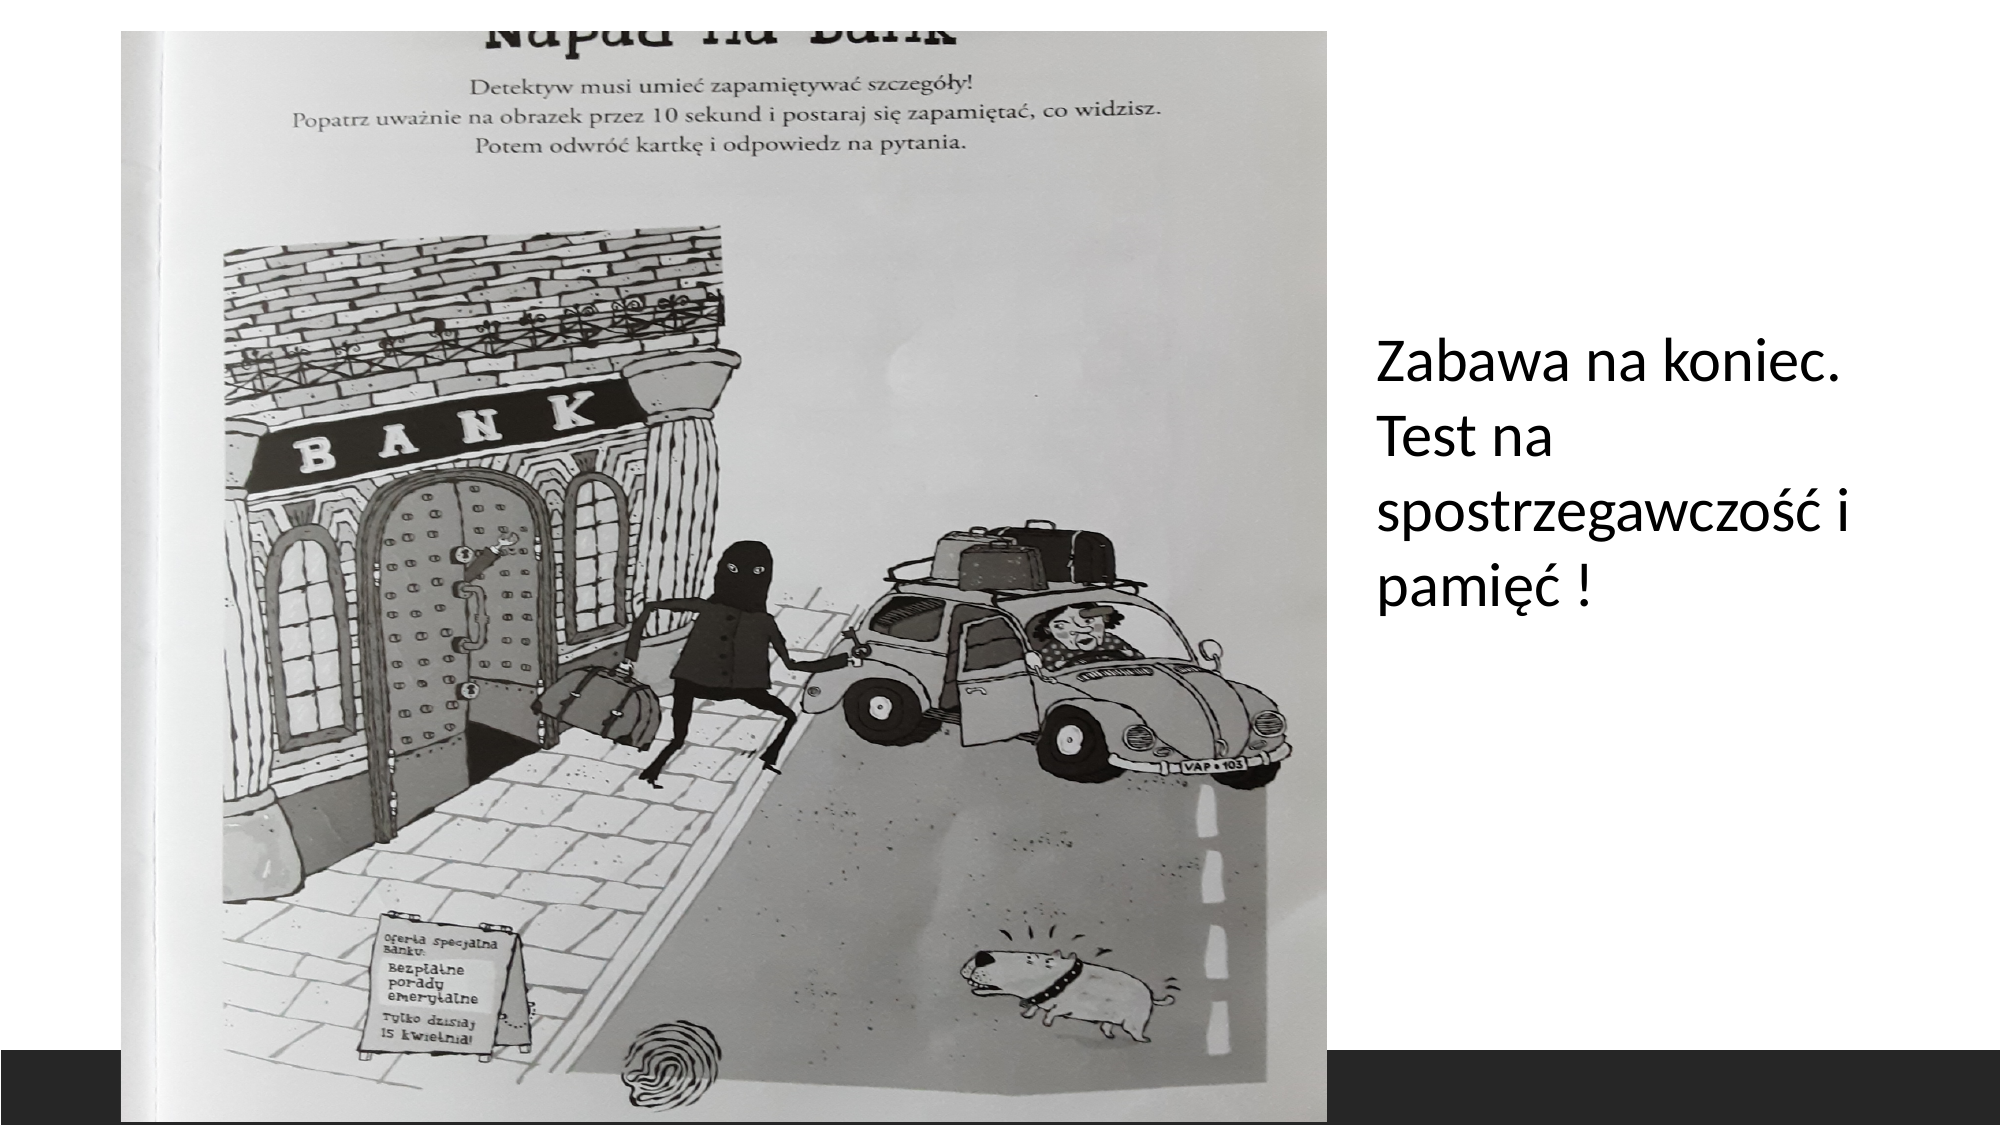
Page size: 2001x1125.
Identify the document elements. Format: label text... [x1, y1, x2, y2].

text_box Zabawa na koniec. Test na spostrzegawczość i pamięć ! [1361, 311, 1921, 630]
picture [120, 31, 1327, 1125]
